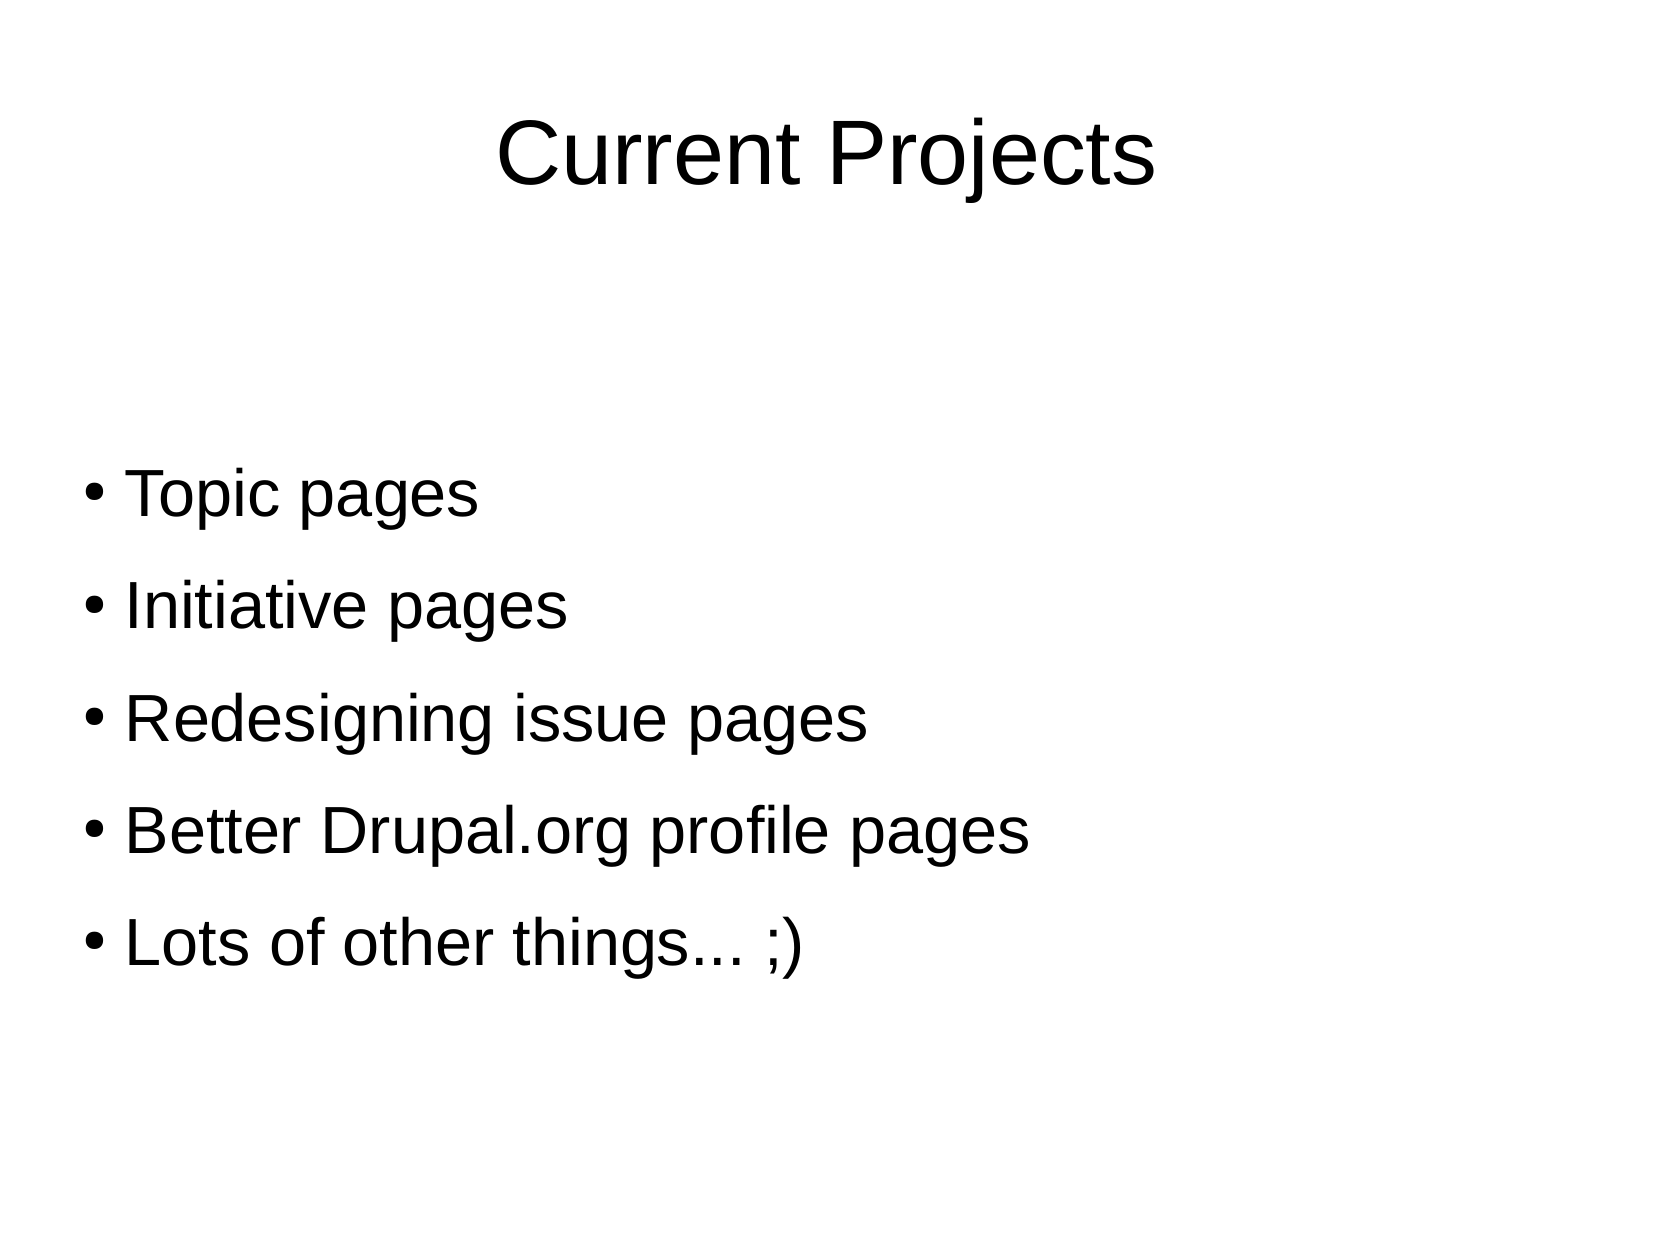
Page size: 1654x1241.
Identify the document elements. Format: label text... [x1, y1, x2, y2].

subtitle Topic pages Initiative pages Redesigning issue pages Better Drupal.org profile pages Lots of other things... ;) [82, 297, 1571, 1102]
title Current Projects [82, 56, 1571, 250]
